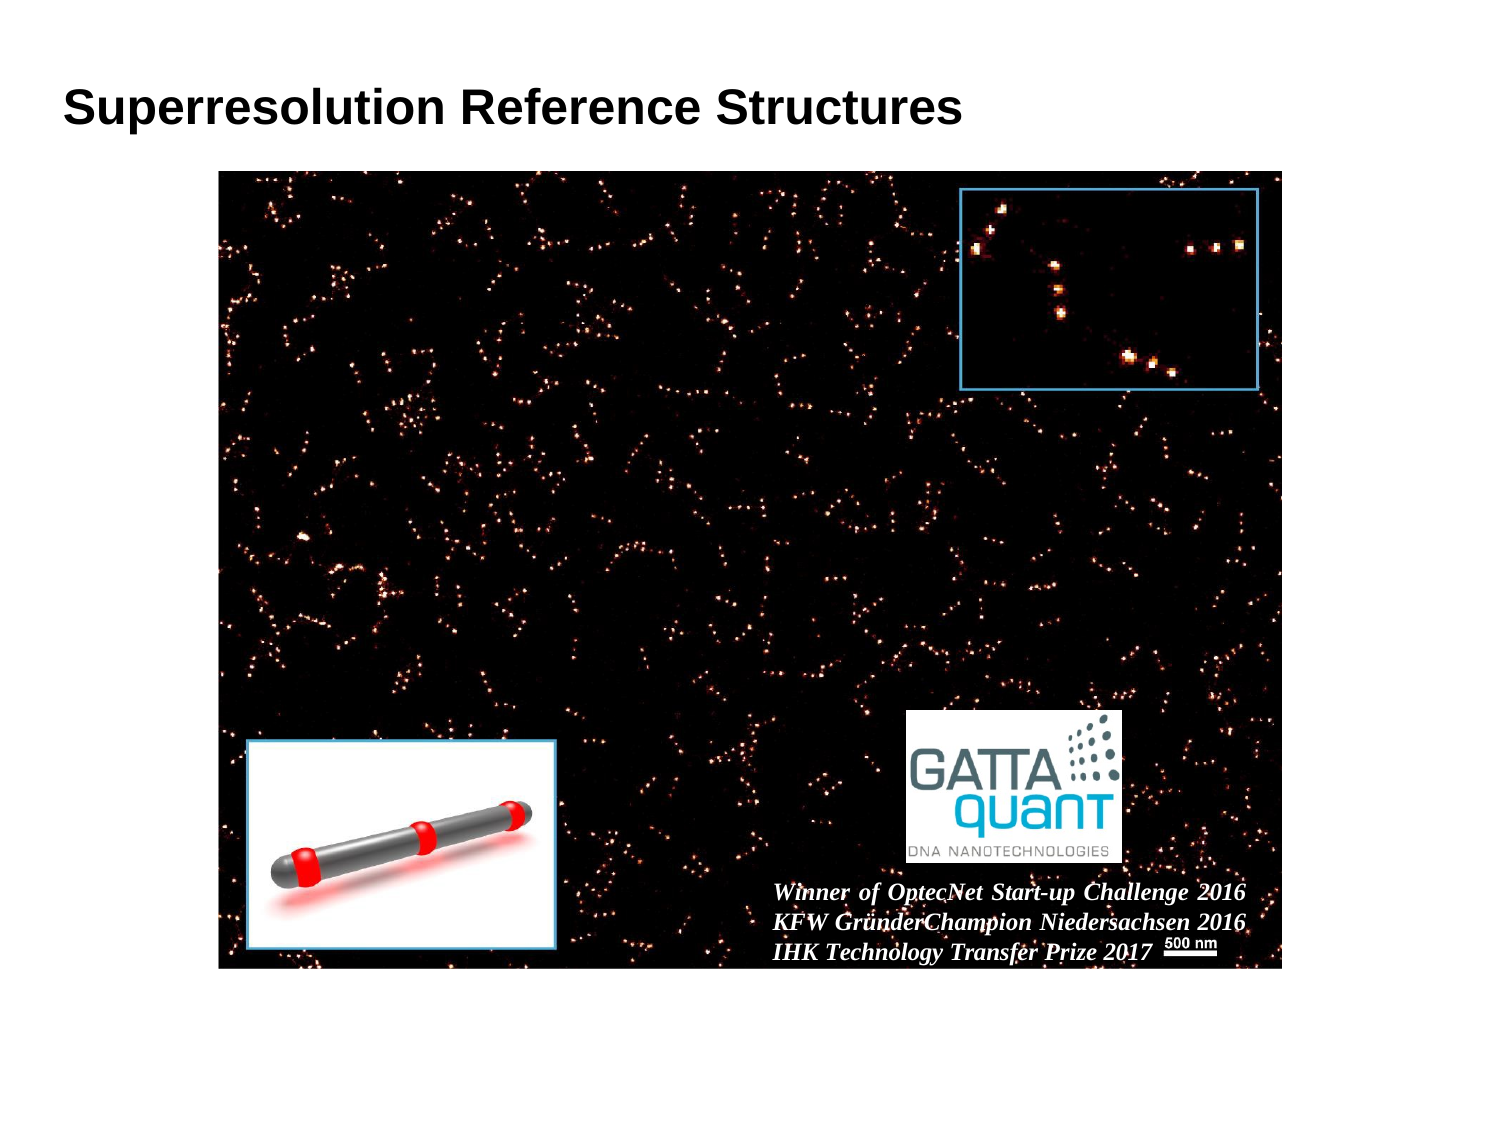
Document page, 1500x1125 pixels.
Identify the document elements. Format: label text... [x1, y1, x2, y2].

picture [218, 171, 1282, 969]
text_box Winner of OptecNet Start-up Challenge 2016 KFW GründerChampion Niedersachsen 2016 IHK Technology Transfer Prize 2017 [770, 873, 1247, 968]
title Superresolution Reference Structures [31, 27, 1469, 152]
